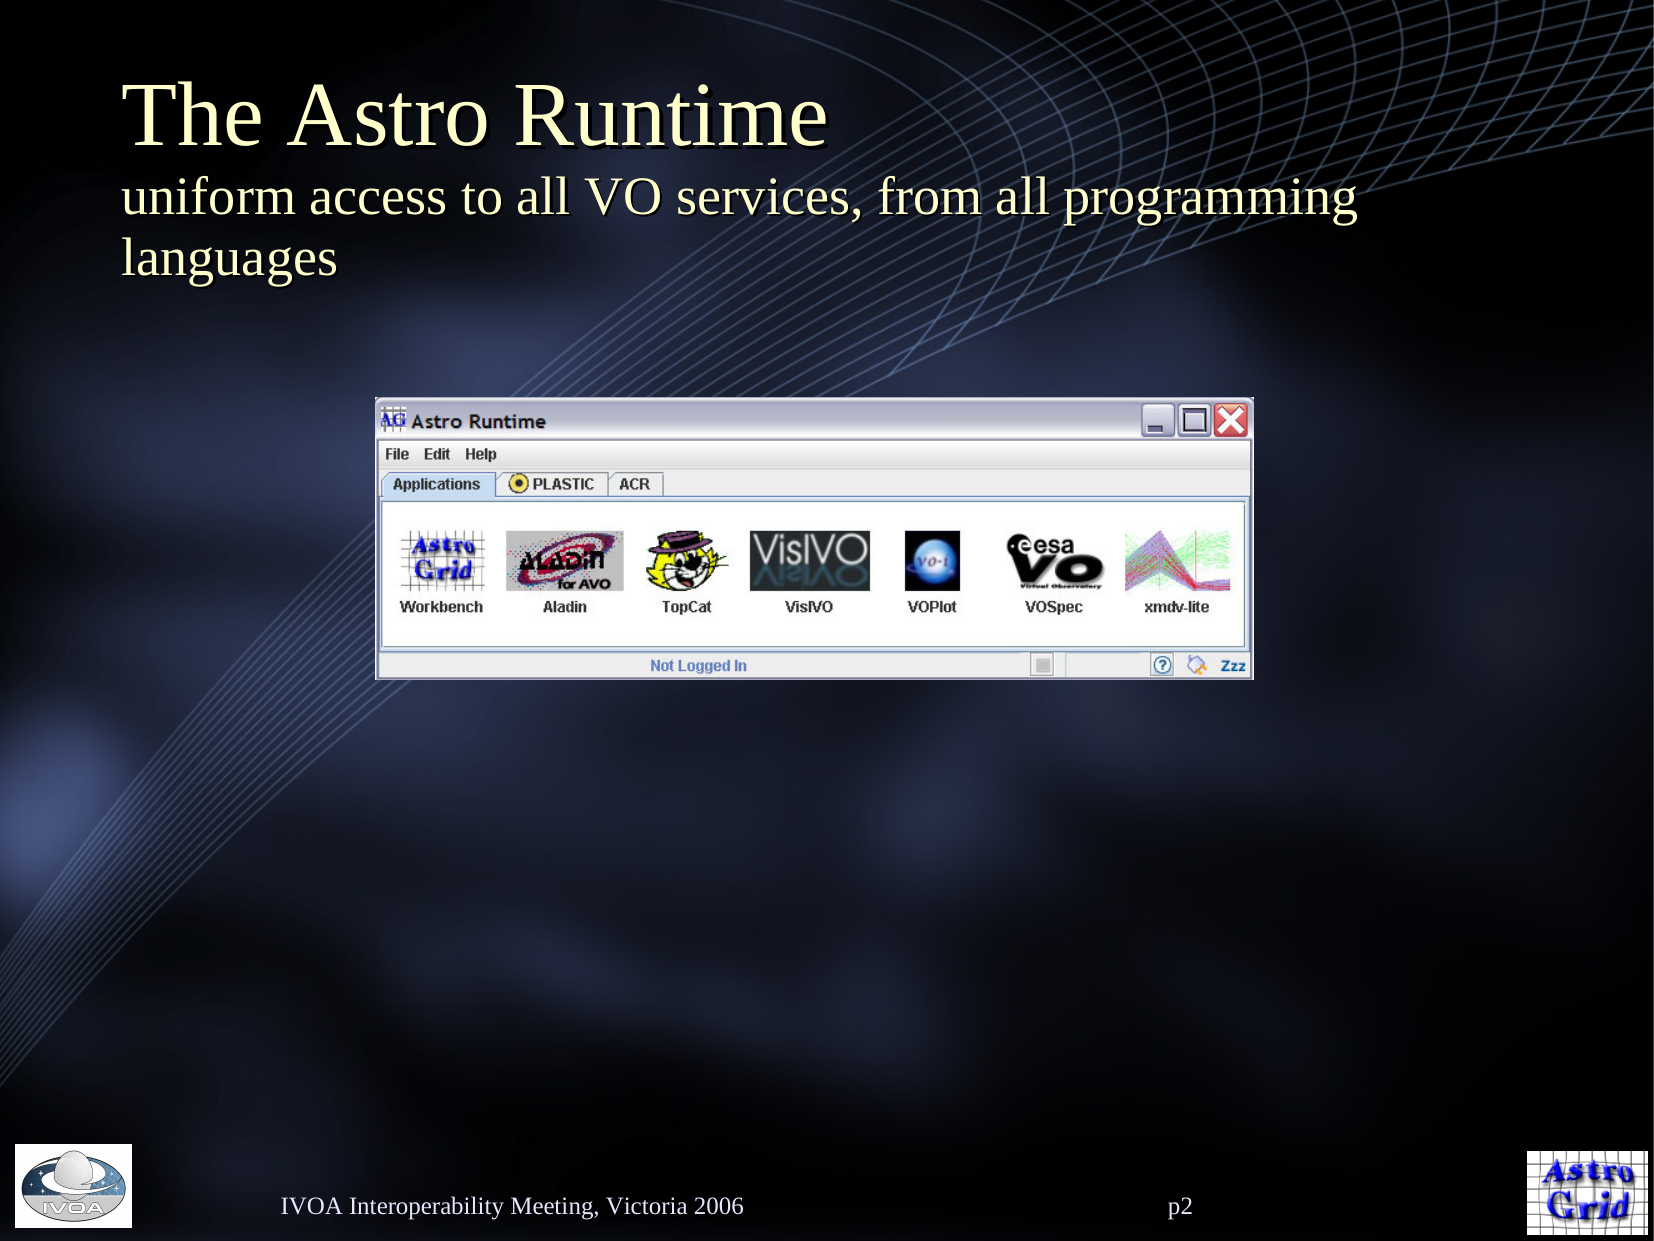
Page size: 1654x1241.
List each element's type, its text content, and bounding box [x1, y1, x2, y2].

title The Astro Runtime uniform access to all VO services, from all programming languages [121, 62, 1534, 288]
picture [0, 0, 1654, 1241]
